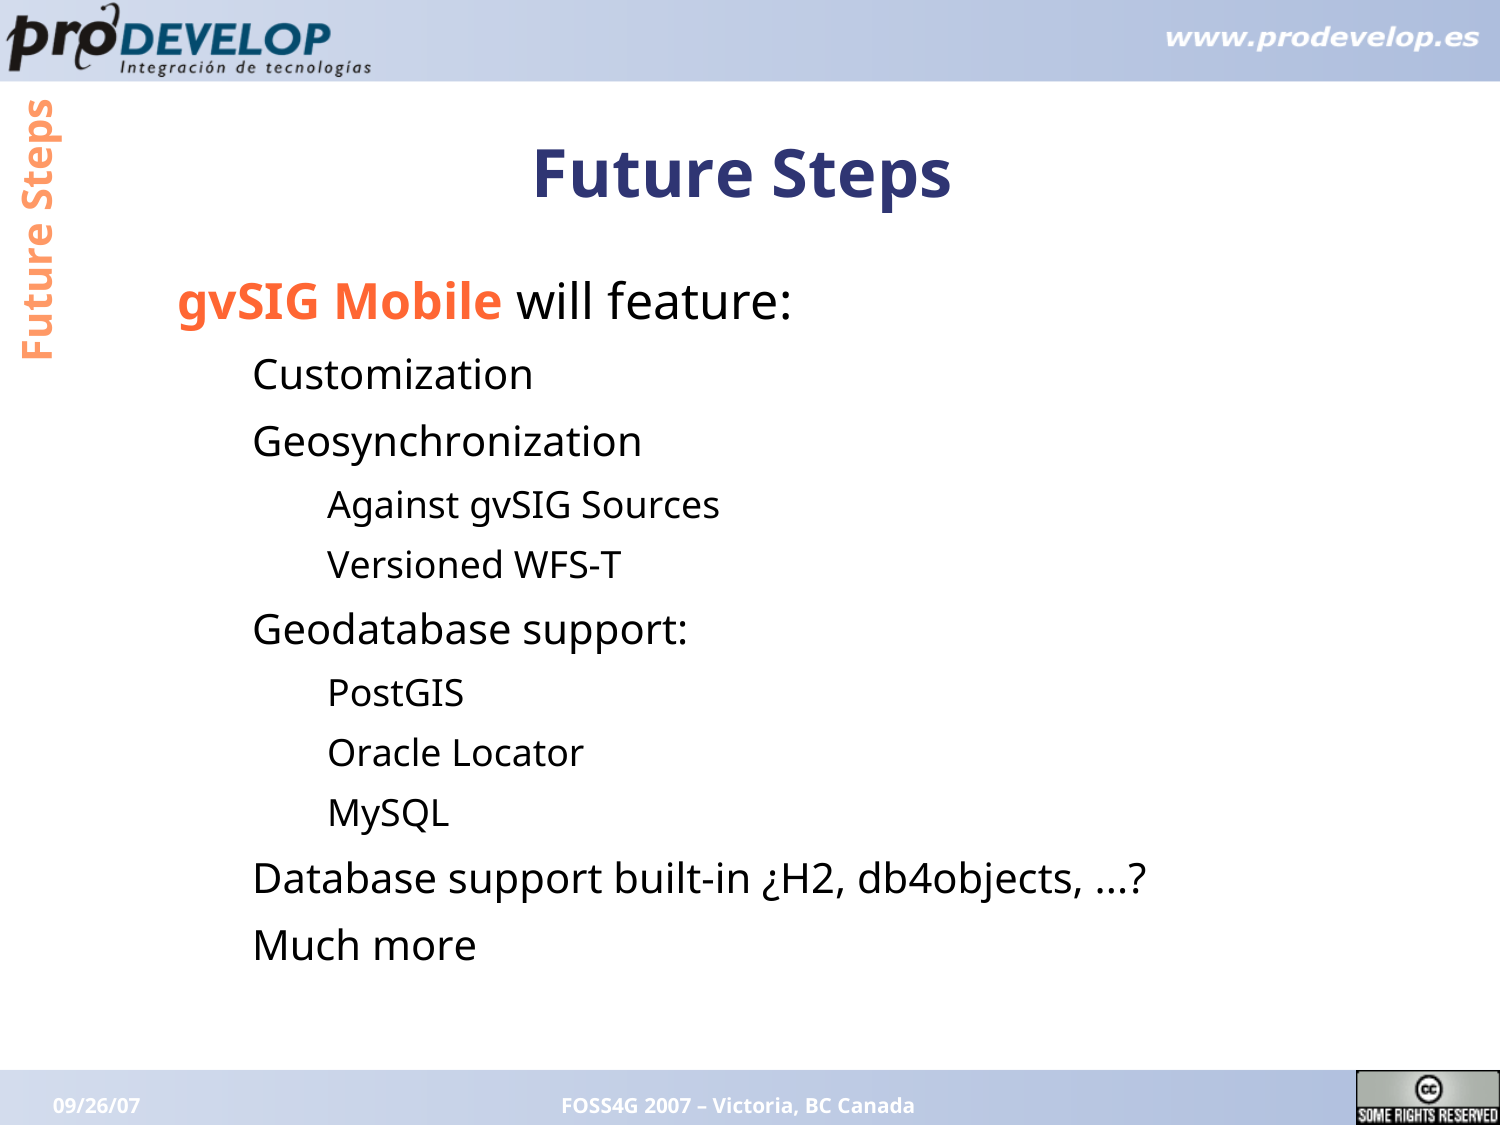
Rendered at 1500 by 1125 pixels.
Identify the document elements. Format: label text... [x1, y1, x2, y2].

picture [0, 0, 1500, 1125]
title Future Steps [72, 78, 1418, 266]
list gvSIG Mobile will feature: Customization Geosynchronization Against gvSIG Sources Versioned WFS-T Geodatabase support: PostGIS Oracle Locator MySQL Database support built-in ¿H2, db4objects, ...? Much more [177, 265, 1418, 1052]
title Future Steps [0, 76, 72, 384]
